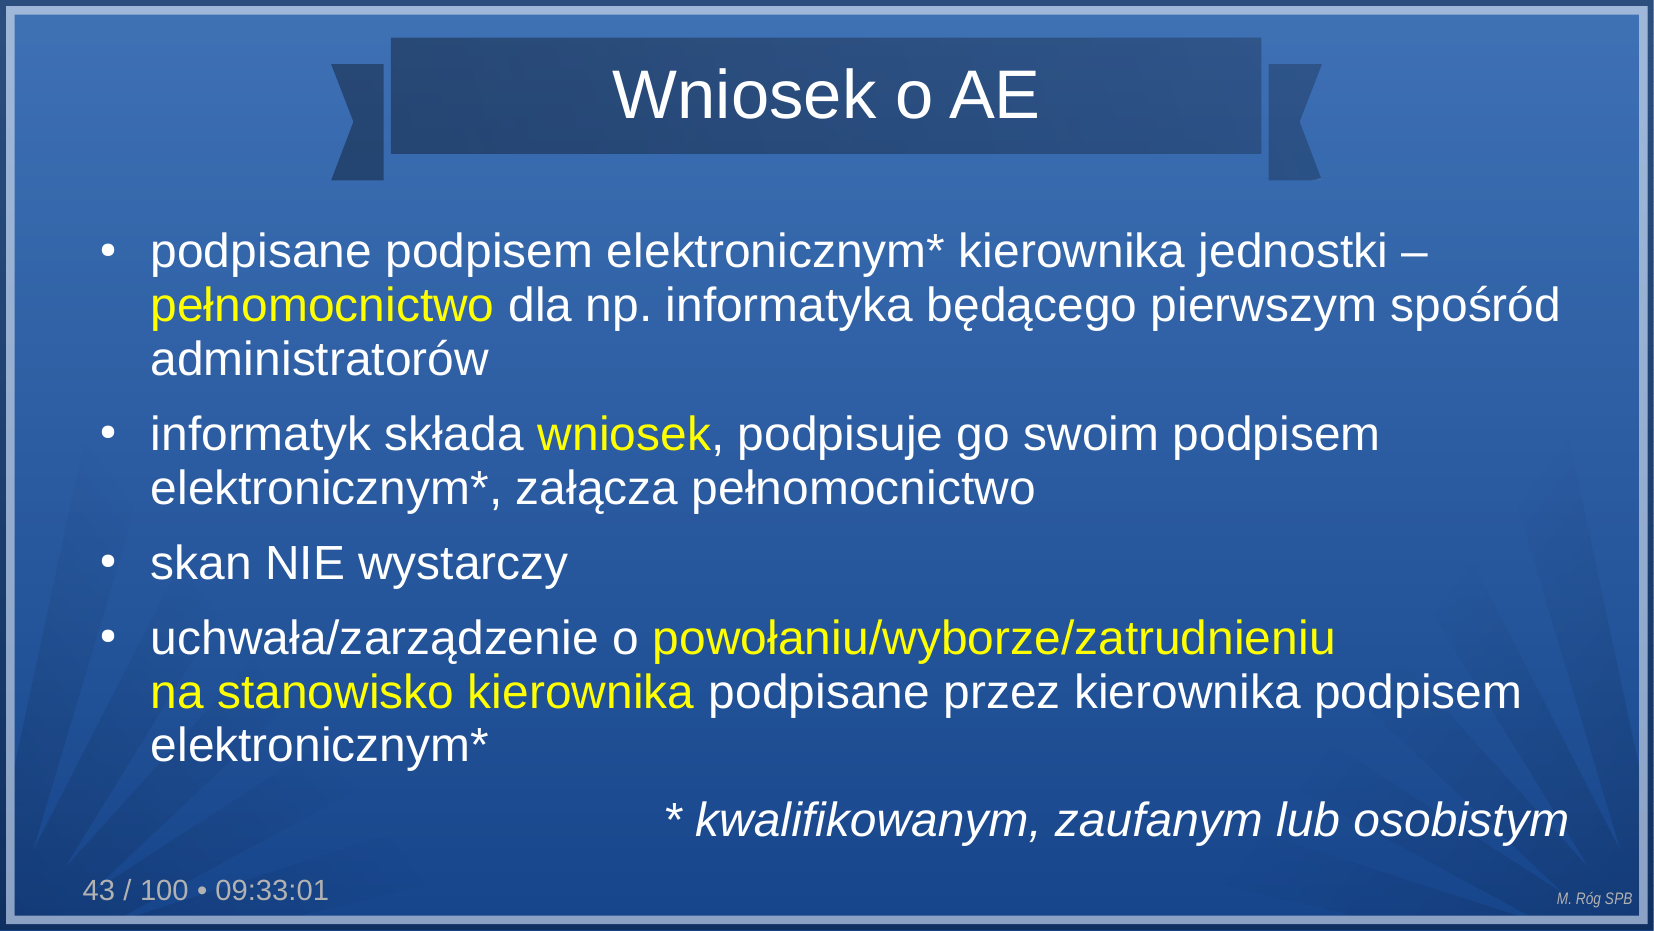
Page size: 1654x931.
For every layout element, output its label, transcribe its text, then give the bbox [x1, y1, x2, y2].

title Wniosek o AE [389, 35, 1264, 154]
list podpisane podpisem elektronicznym* kierownika jednostki – pełnomocnictwo dla np. informatyka będącego pierwszym spośród administratorów informatyk składa wniosek, podpisuje go swoim podpisem elektronicznym*, załącza pełnomocnictwo skan NIE wystarczy uchwała/zarządzenie o powołaniu/wyborze/zatrudnieniu na stanowisko kierownika podpisane przez kierownika podpisem elektronicznym* * kwalifikowanym, zaufanym lub osobistym [82, 224, 1571, 848]
